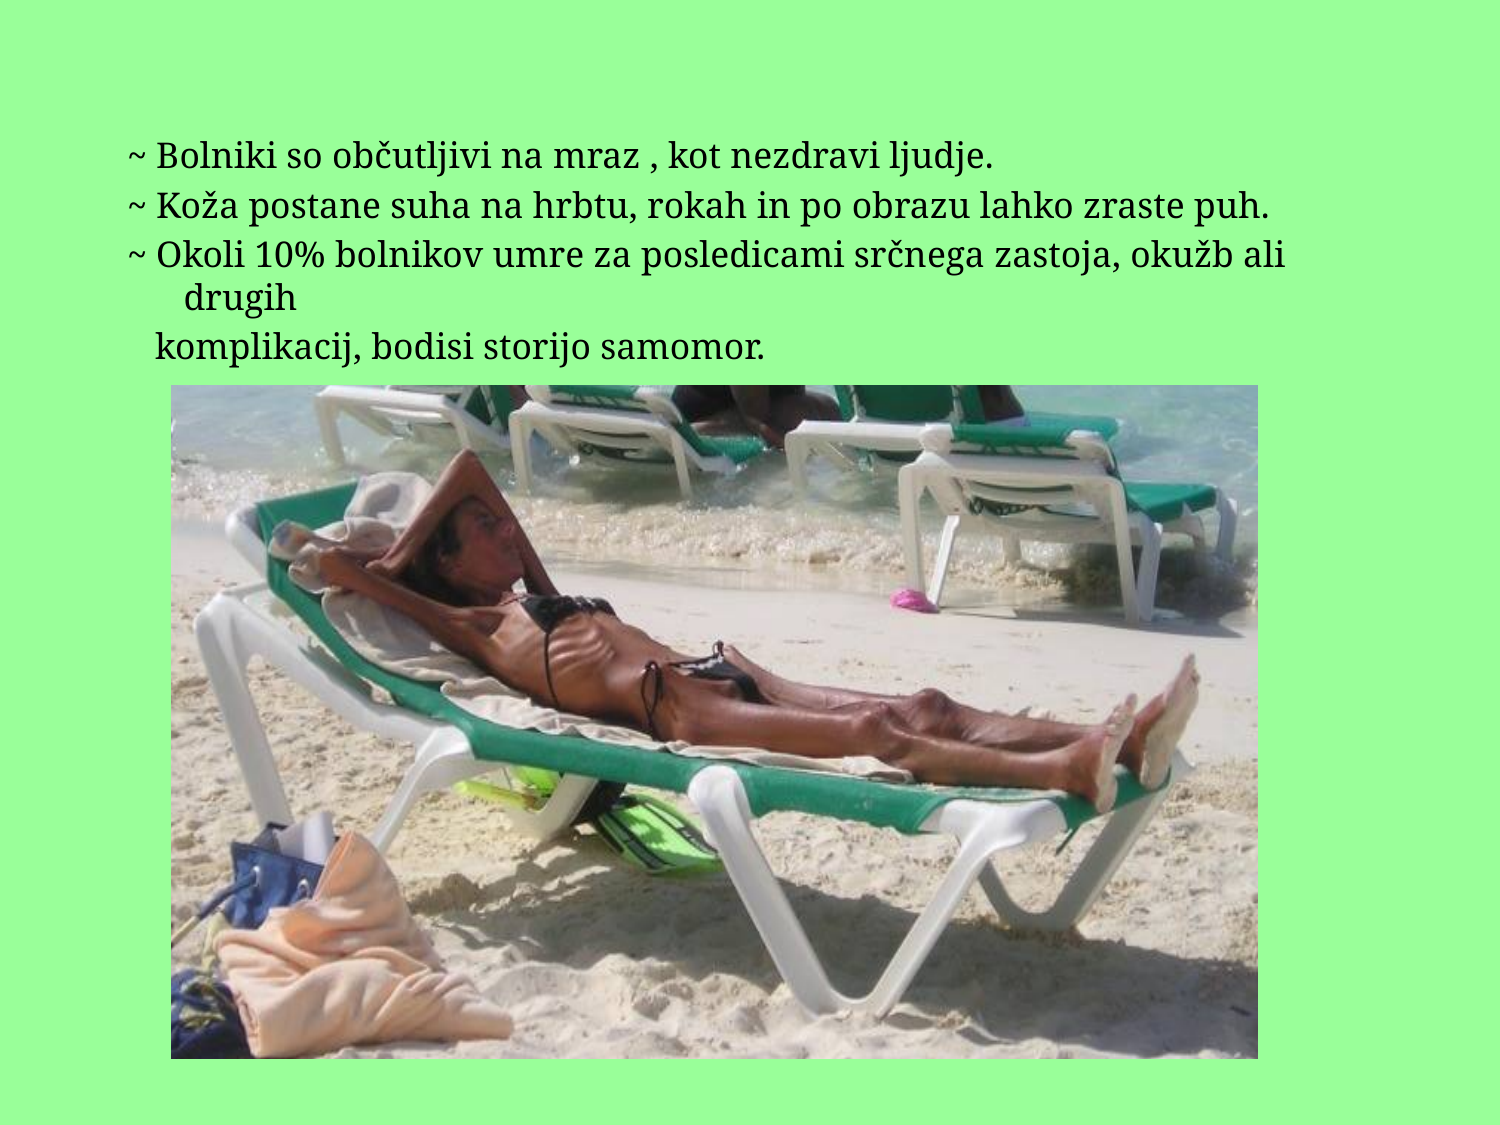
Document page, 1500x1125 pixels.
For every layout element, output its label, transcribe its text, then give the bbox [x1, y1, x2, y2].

picture [171, 385, 1258, 1059]
list ~ Bolniki so občutljivi na mraz , kot nezdravi ljudje. ~ Koža postane suha na hrbtu, rokah in po obrazu lahko zraste puh. ~ Okoli 10% bolnikov umre za posledicami srčnega zastoja, okužb ali drugih komplikacij, bodisi storijo samomor. [112, 125, 1424, 409]
